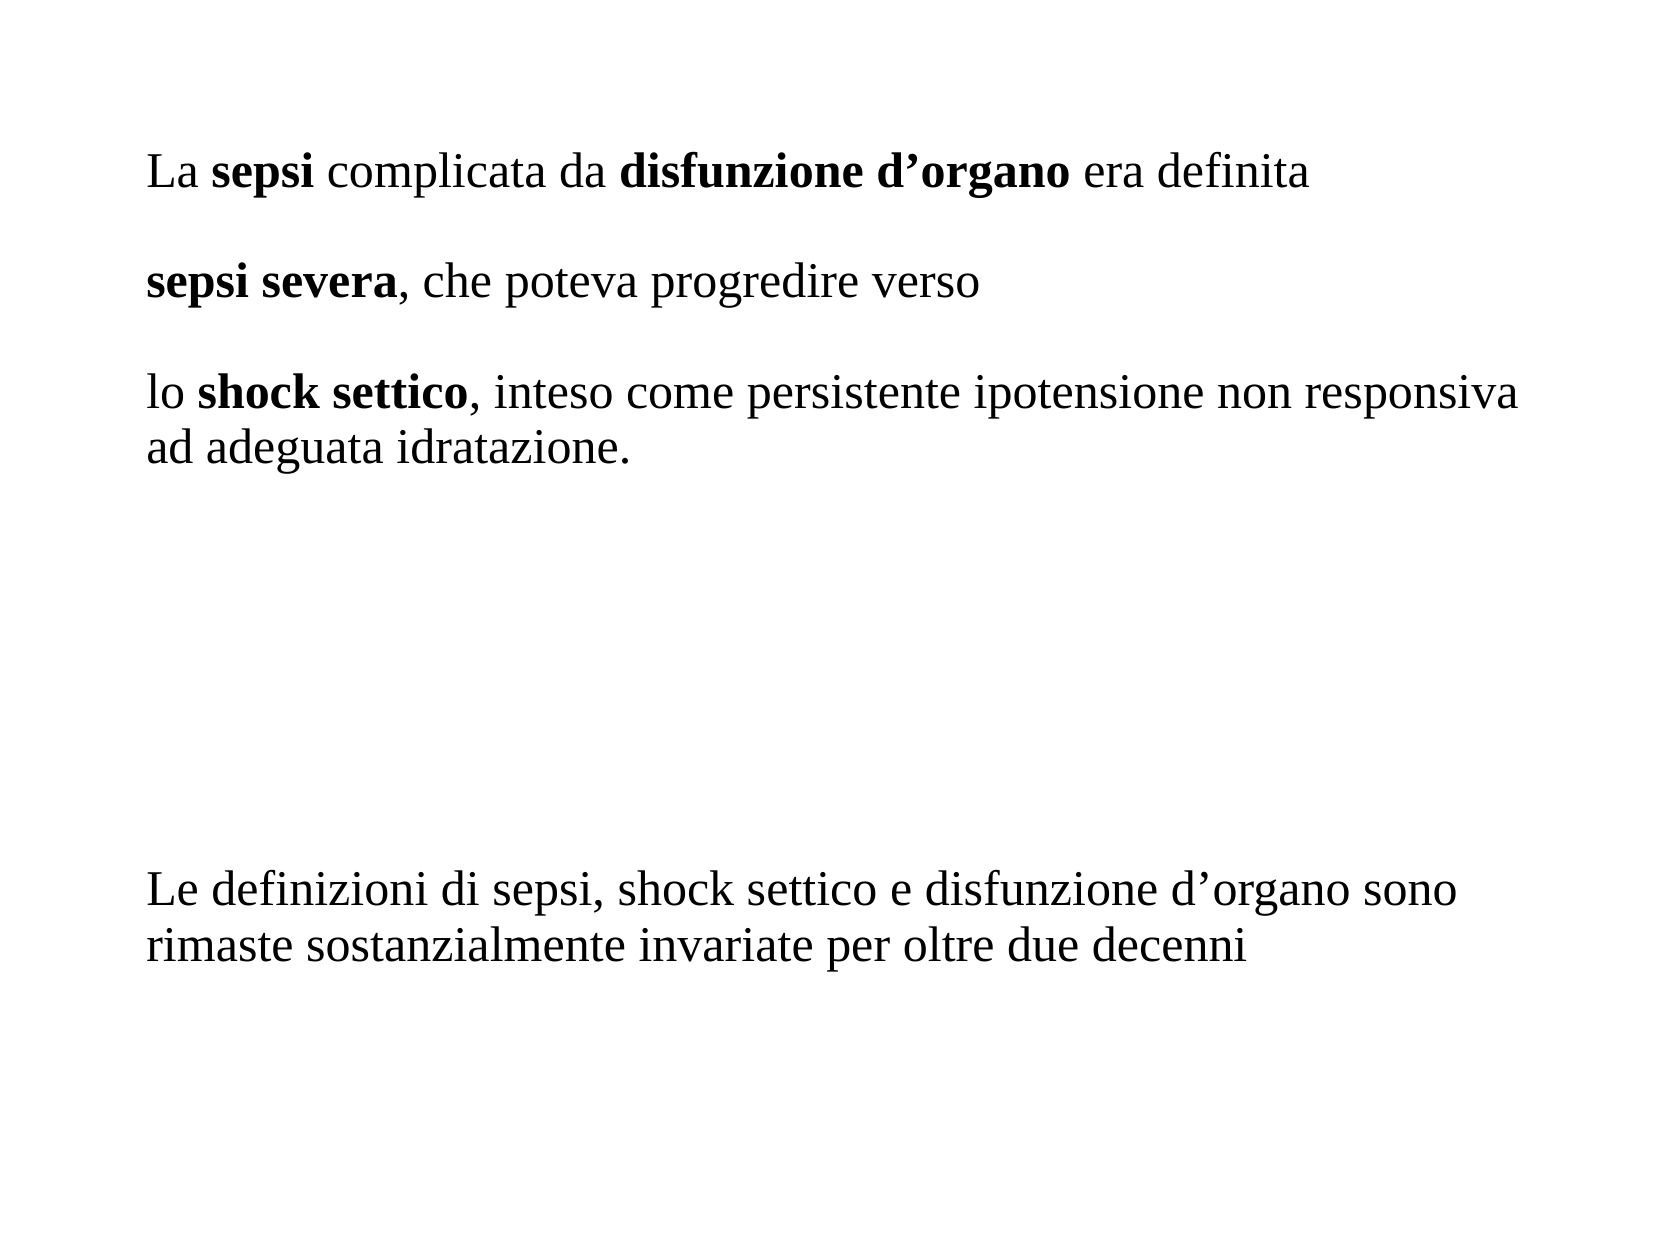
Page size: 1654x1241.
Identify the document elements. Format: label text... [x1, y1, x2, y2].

text_box La sepsi complicata da disfunzione d’organo era definita sepsi severa, che poteva progredire verso lo shock settico, inteso come persistente ipotensione non responsiva ad adeguata idratazione. Le definizioni di sepsi, shock settico e disfunzione d’organo sono rimaste sostanzialmente invariate per oltre due decenni [131, 135, 1561, 1069]
